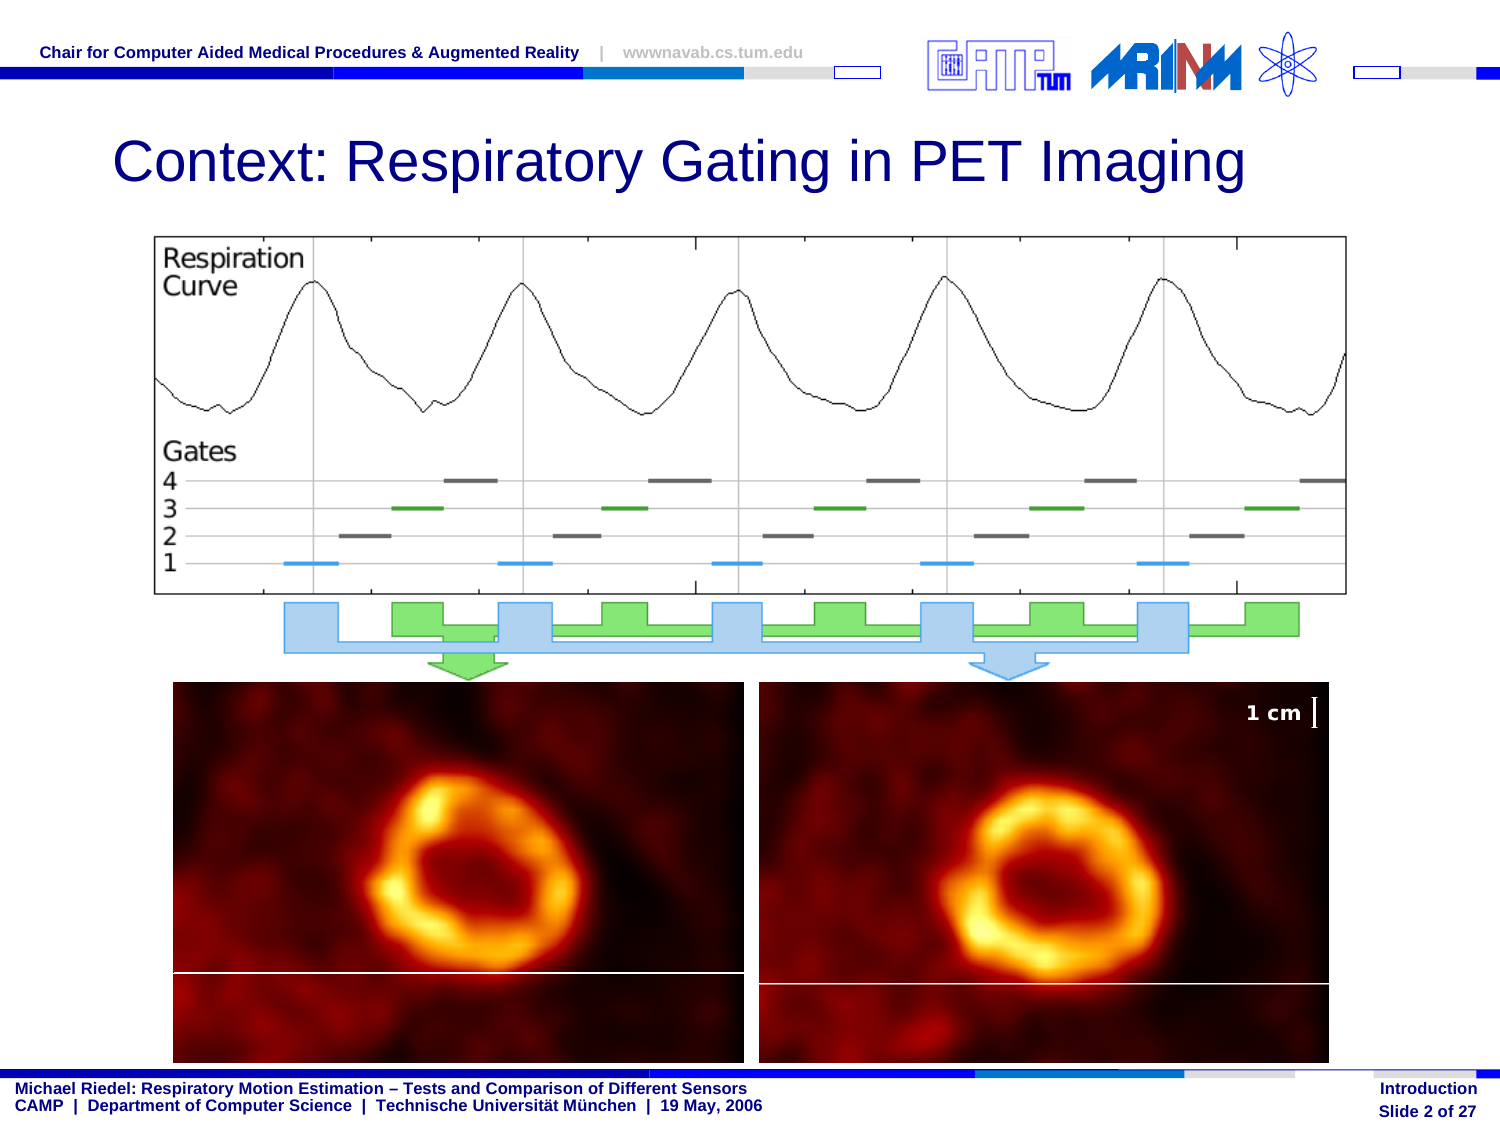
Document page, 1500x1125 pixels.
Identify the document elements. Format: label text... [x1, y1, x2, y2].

picture [150, 199, 1351, 983]
picture [923, 37, 1074, 95]
text_box Introduction [1355, 1073, 1493, 1107]
title Context: Respiratory Gating in PET Imaging [112, 112, 1387, 276]
picture [173, 973, 744, 1063]
picture [1258, 31, 1317, 97]
picture [759, 984, 1329, 1063]
